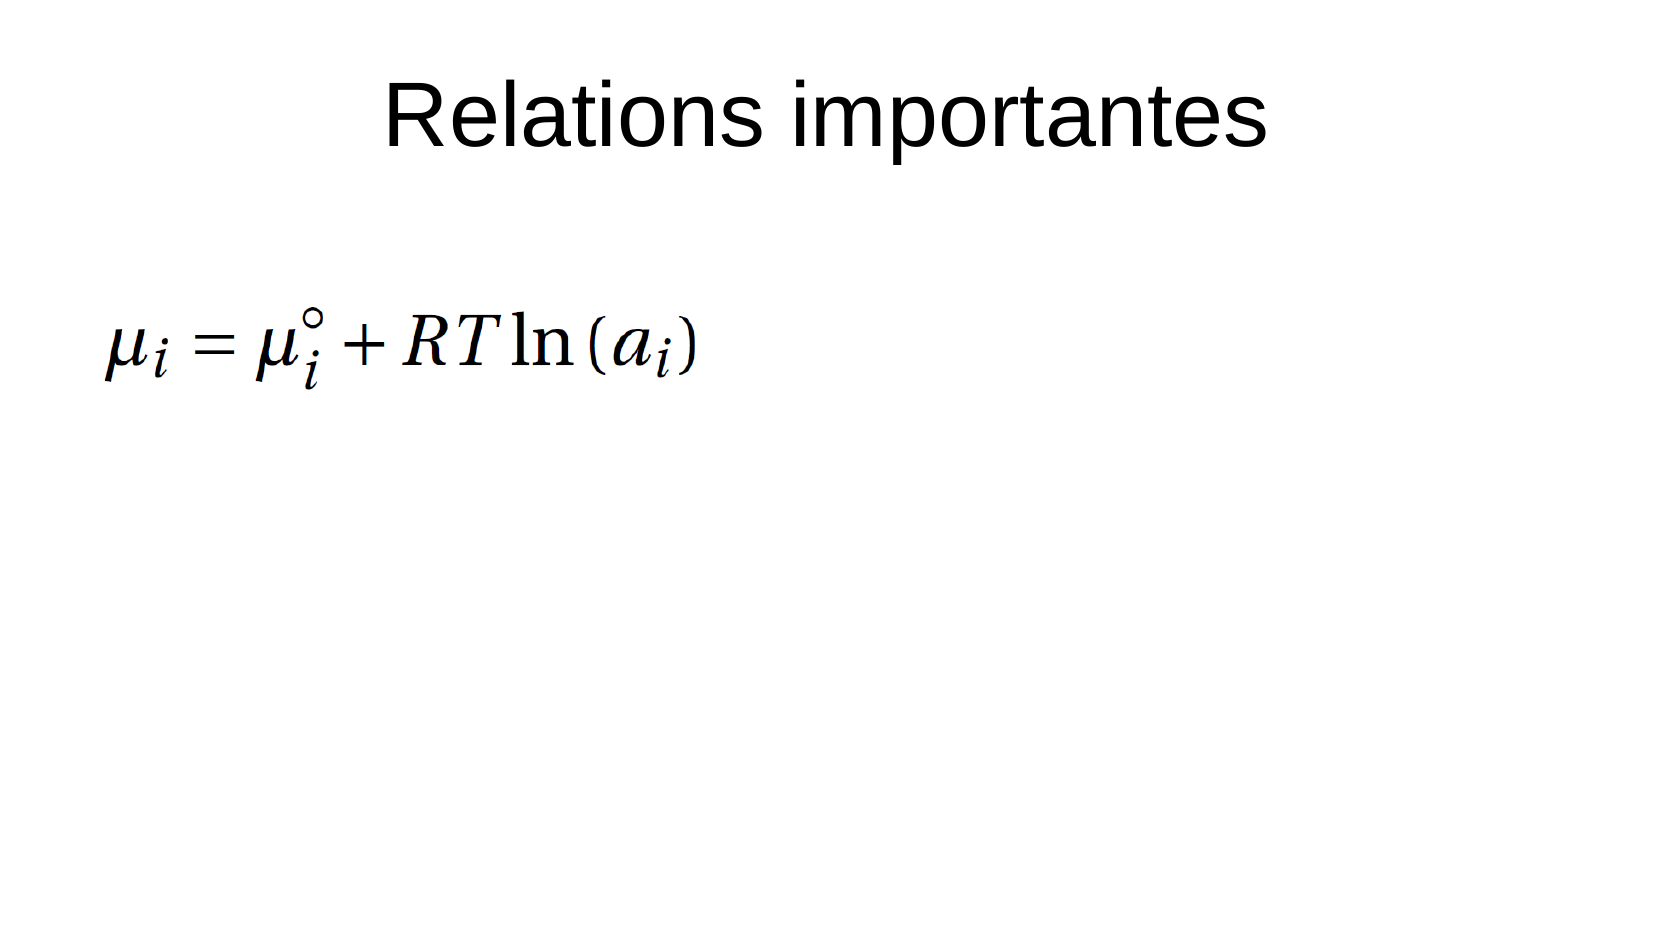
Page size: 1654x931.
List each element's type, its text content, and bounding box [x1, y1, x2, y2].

picture [70, 276, 723, 414]
title Relations importantes [82, 37, 1571, 193]
